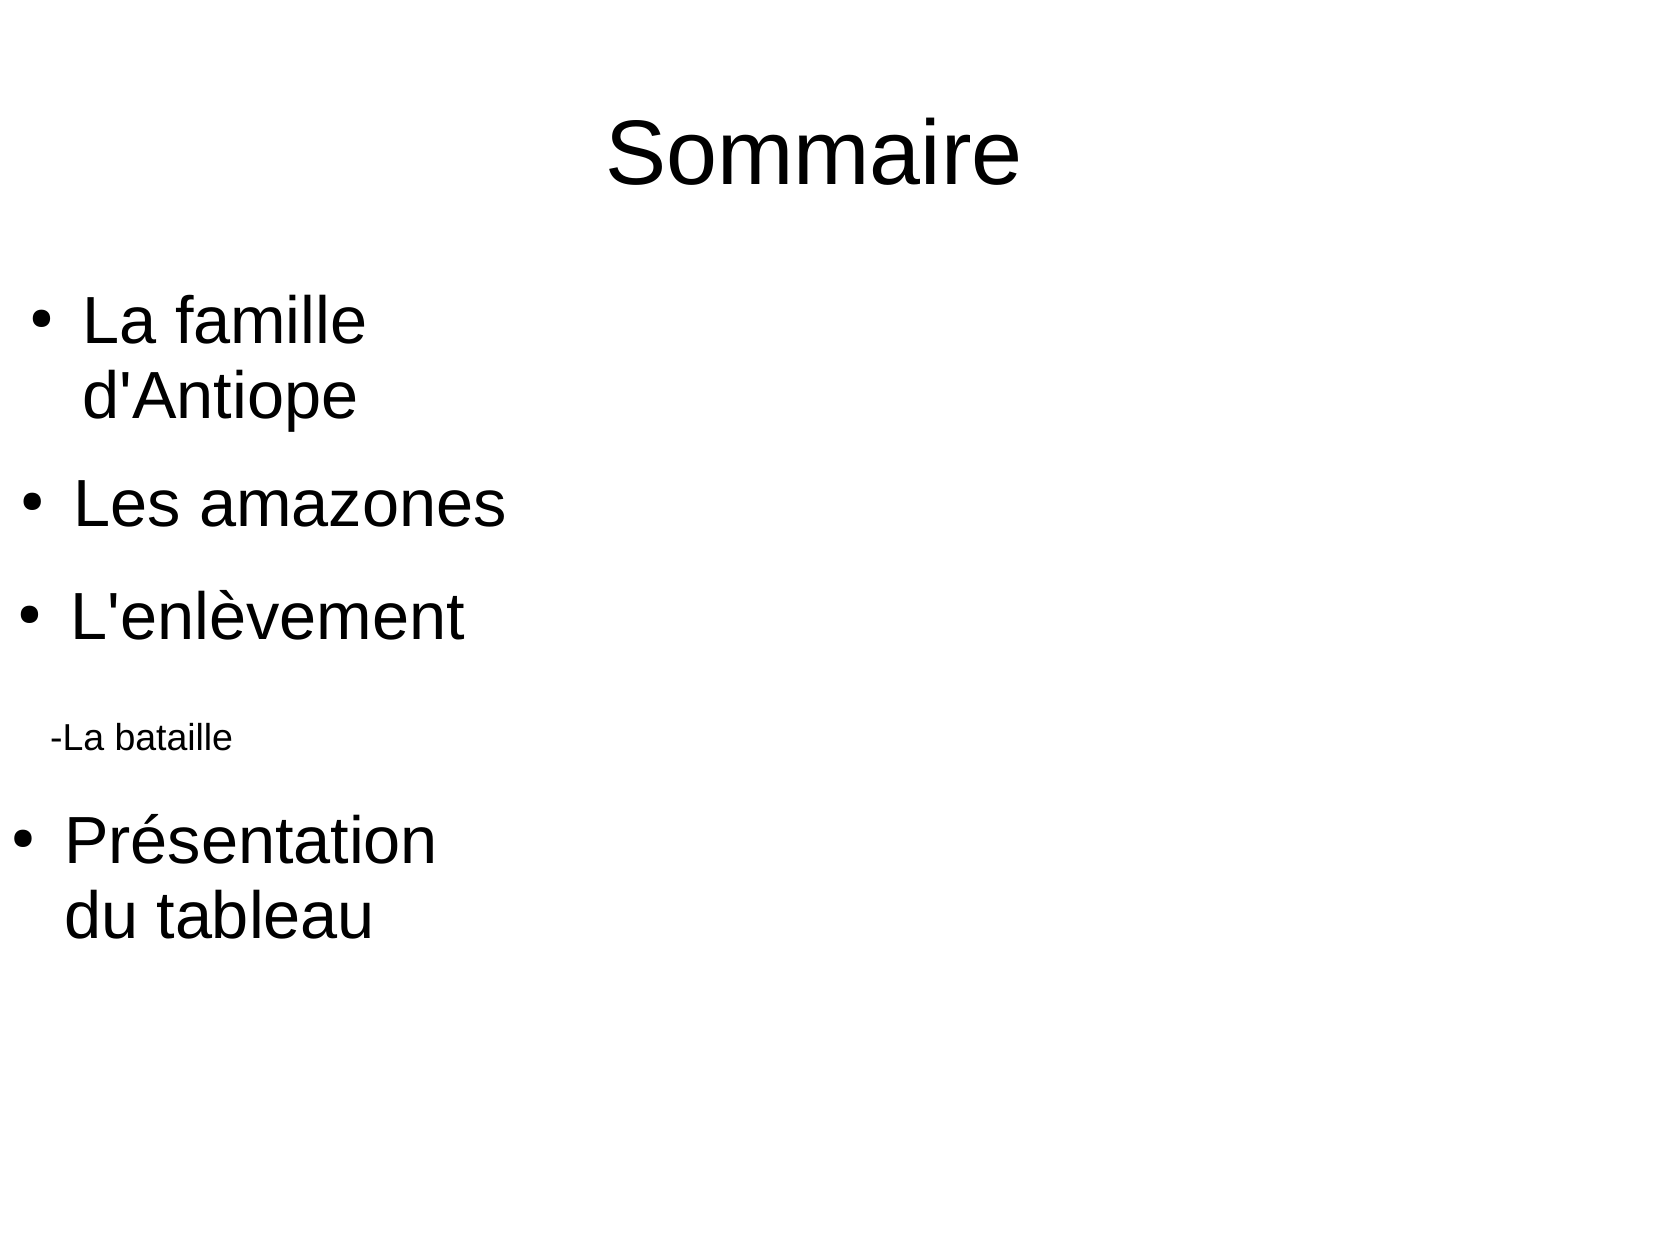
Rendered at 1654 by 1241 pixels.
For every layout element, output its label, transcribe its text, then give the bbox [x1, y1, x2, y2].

list La famille d'Antiope [11, 282, 461, 449]
text_box -La bataille [35, 708, 438, 766]
list Présentation du tableau [0, 803, 473, 958]
title Sommaire [82, 49, 1571, 257]
text_box L'enlèvement [0, 578, 495, 669]
text_box Les amazones [2, 465, 556, 556]
